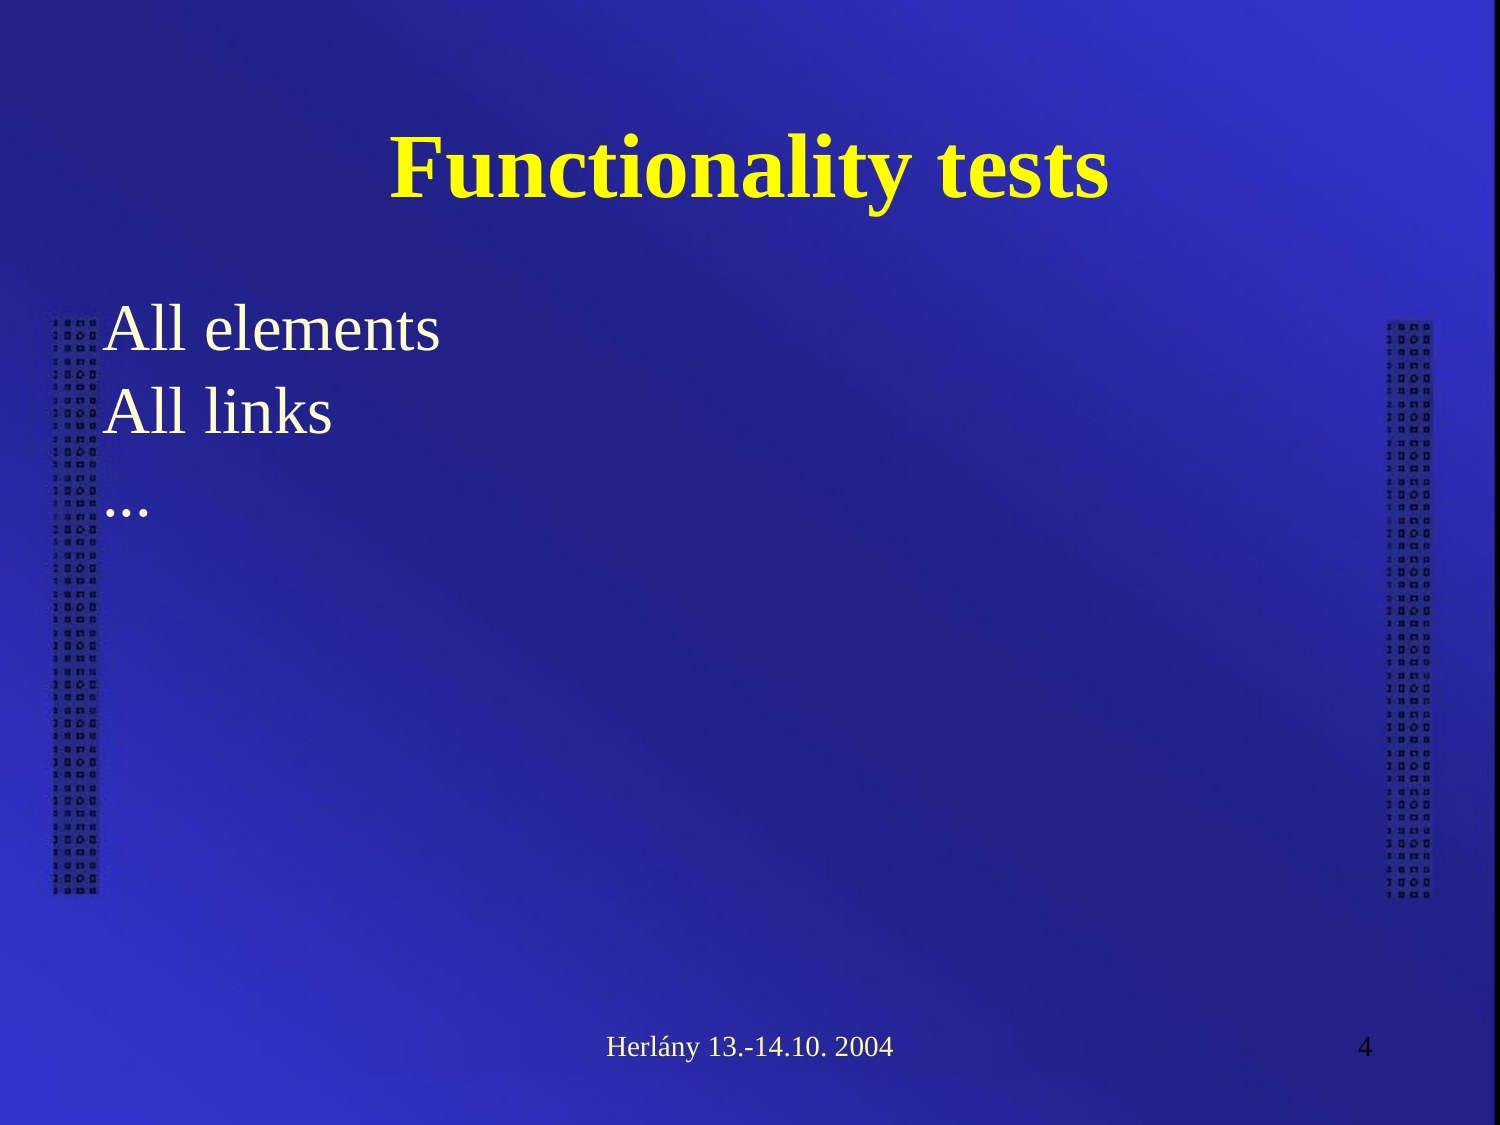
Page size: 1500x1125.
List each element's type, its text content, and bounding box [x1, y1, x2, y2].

text_box 10 [1074, 1025, 1388, 1071]
title Functionality tests [112, 74, 1388, 263]
text_box Herlány 13.-14.10. 2004 [512, 1025, 988, 1071]
list All elements All links ... [87, 287, 1438, 988]
picture [0, 0, 1500, 1125]
